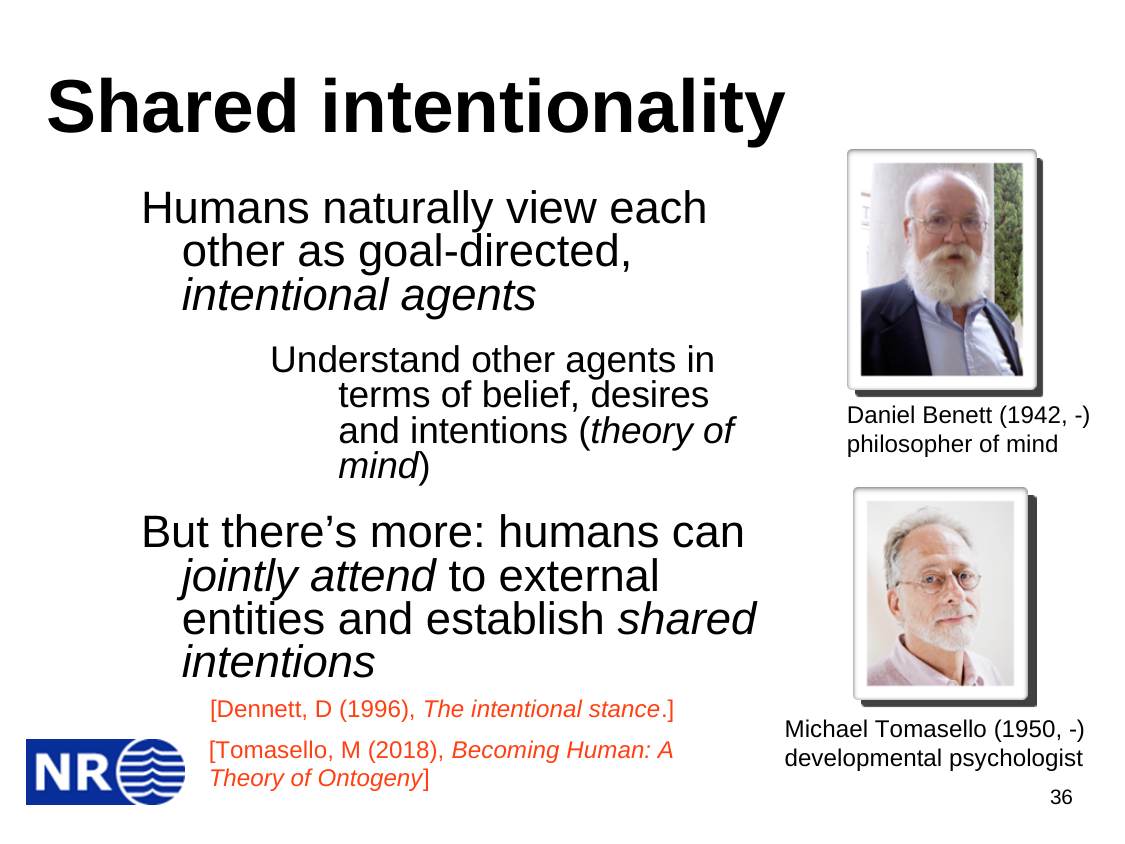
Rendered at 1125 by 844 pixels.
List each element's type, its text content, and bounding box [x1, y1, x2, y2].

text_box Michael Tomasello (1950, -) developmental psychologist [780, 708, 1103, 777]
text_box [Dennett, D (1996), The intentional stance.] [205, 688, 820, 727]
picture [853, 487, 1028, 700]
text_box Daniel Benett (1942, -) philosopher of mind [842, 394, 1099, 462]
text_box Humans naturally view each other as goal-directed, intentional agents Understand other agents in terms of belief, desires and intentions (theory of mind) But there’s more: humans can jointly attend to external entities and establish shared intentions [30, 181, 789, 700]
text_box [1035, 777, 1095, 812]
picture [847, 149, 1037, 390]
text_box [Tomasello, M (2018), Becoming Human: A Theory of Ontogeny] [204, 729, 728, 797]
title Shared intentionality [30, 32, 1095, 157]
